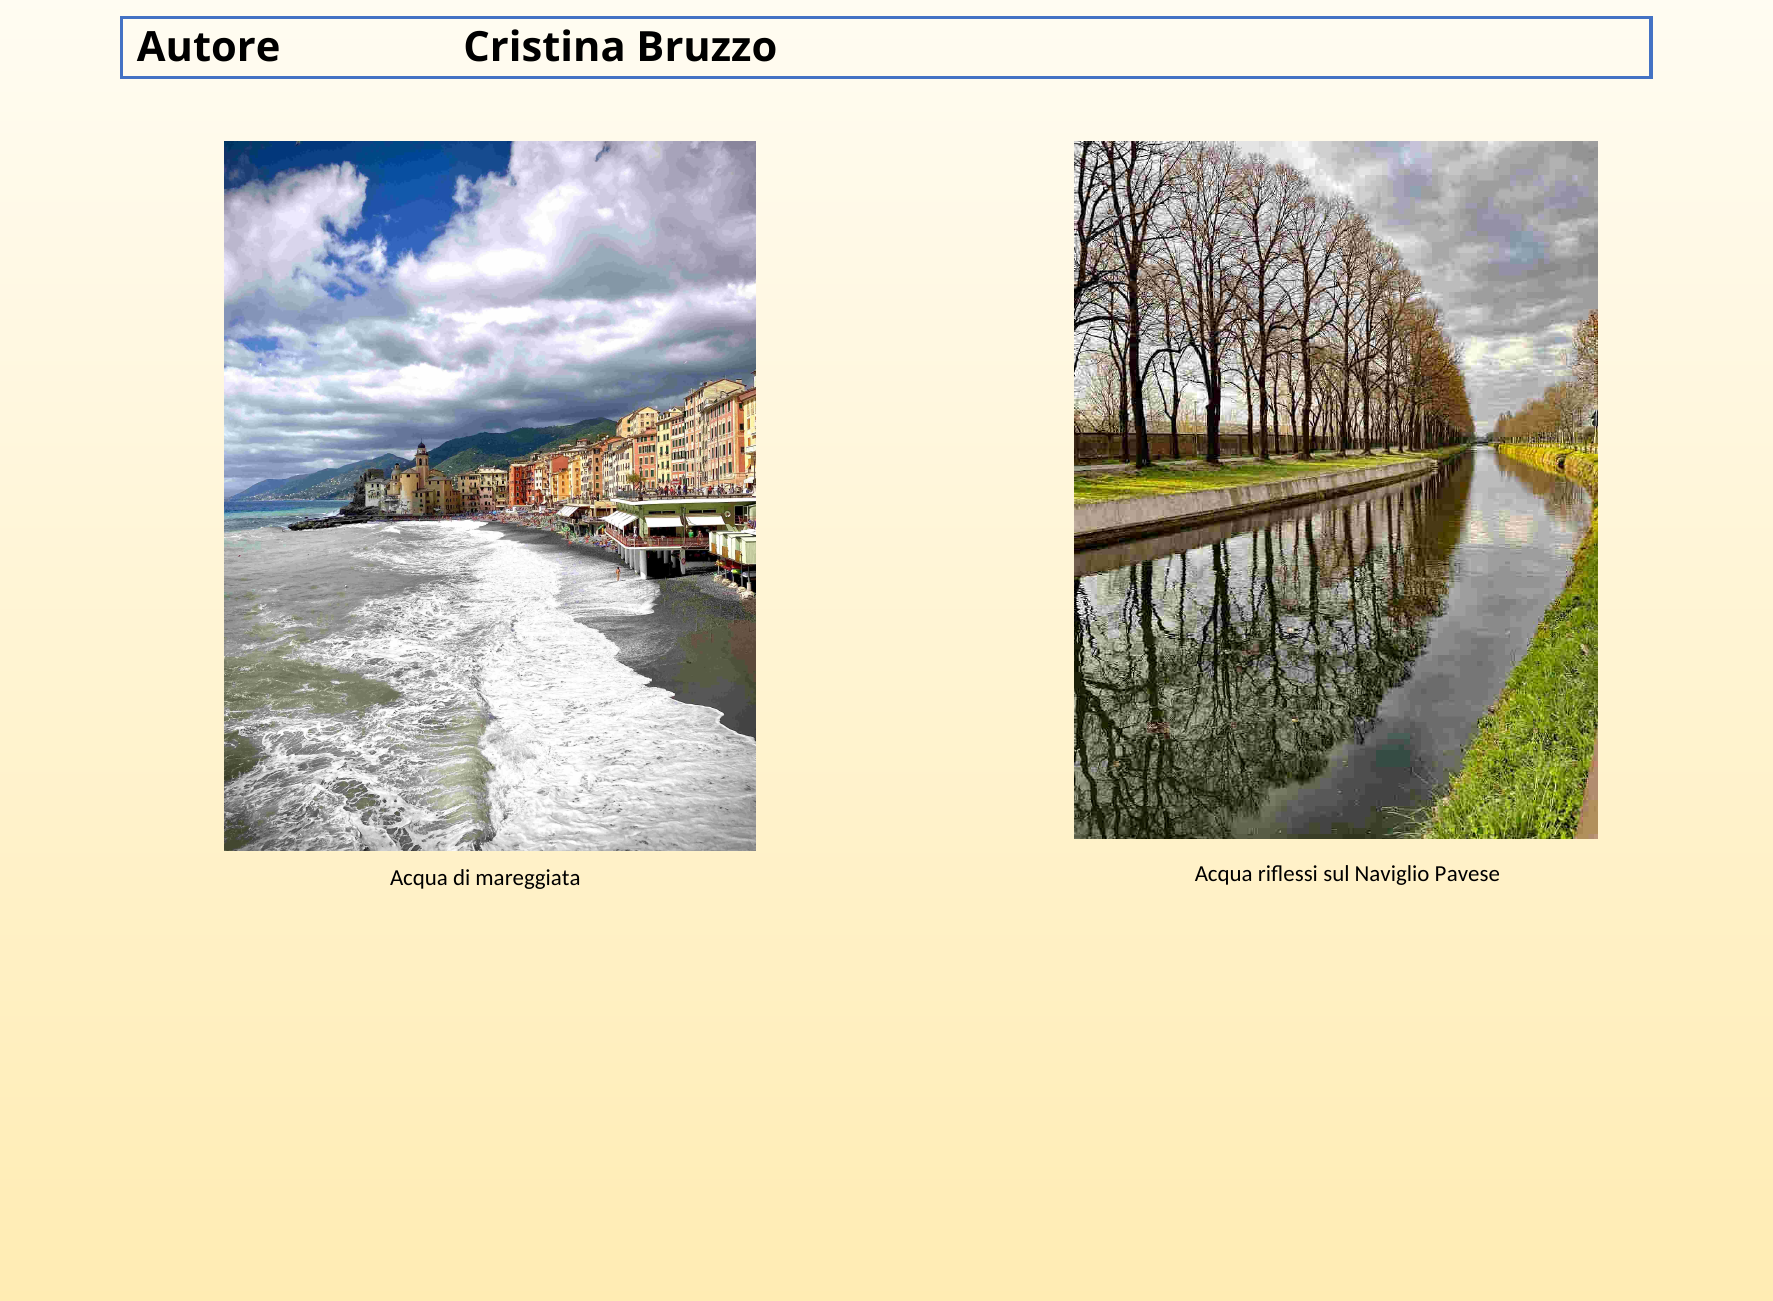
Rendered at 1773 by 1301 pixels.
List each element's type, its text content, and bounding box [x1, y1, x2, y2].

text_box Acqua di mareggiata [224, 854, 756, 898]
picture [224, 141, 756, 851]
text_box Acqua riflessi sul Naviglio Pavese [1029, 850, 1607, 894]
title Autore Cristina Bruzzo [121, 17, 1652, 78]
picture [1074, 141, 1598, 839]
